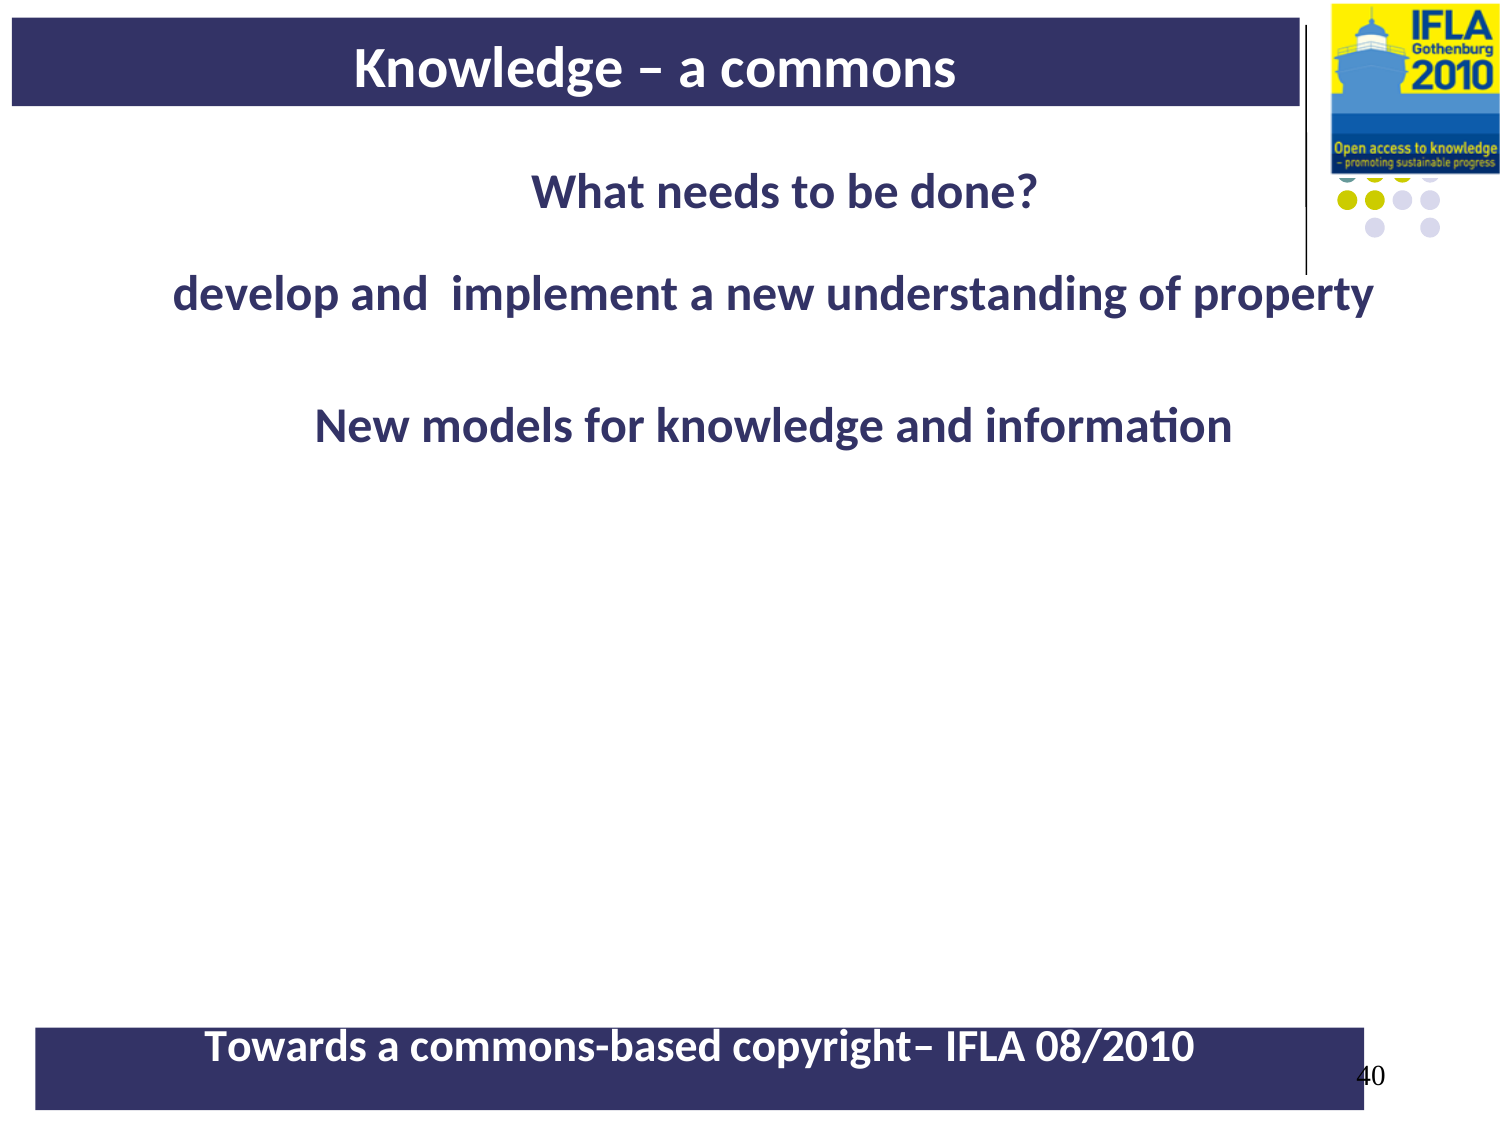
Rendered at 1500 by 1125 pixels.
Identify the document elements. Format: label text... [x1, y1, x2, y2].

text_box What needs to be done? [70, 164, 1500, 241]
text_box [1356, 1026, 1459, 1105]
title Knowledge – a commons [11, 17, 1300, 107]
text_box develop and implement a new understanding of property [59, 265, 1489, 342]
text_box New models for knowledge and information [59, 397, 1489, 474]
